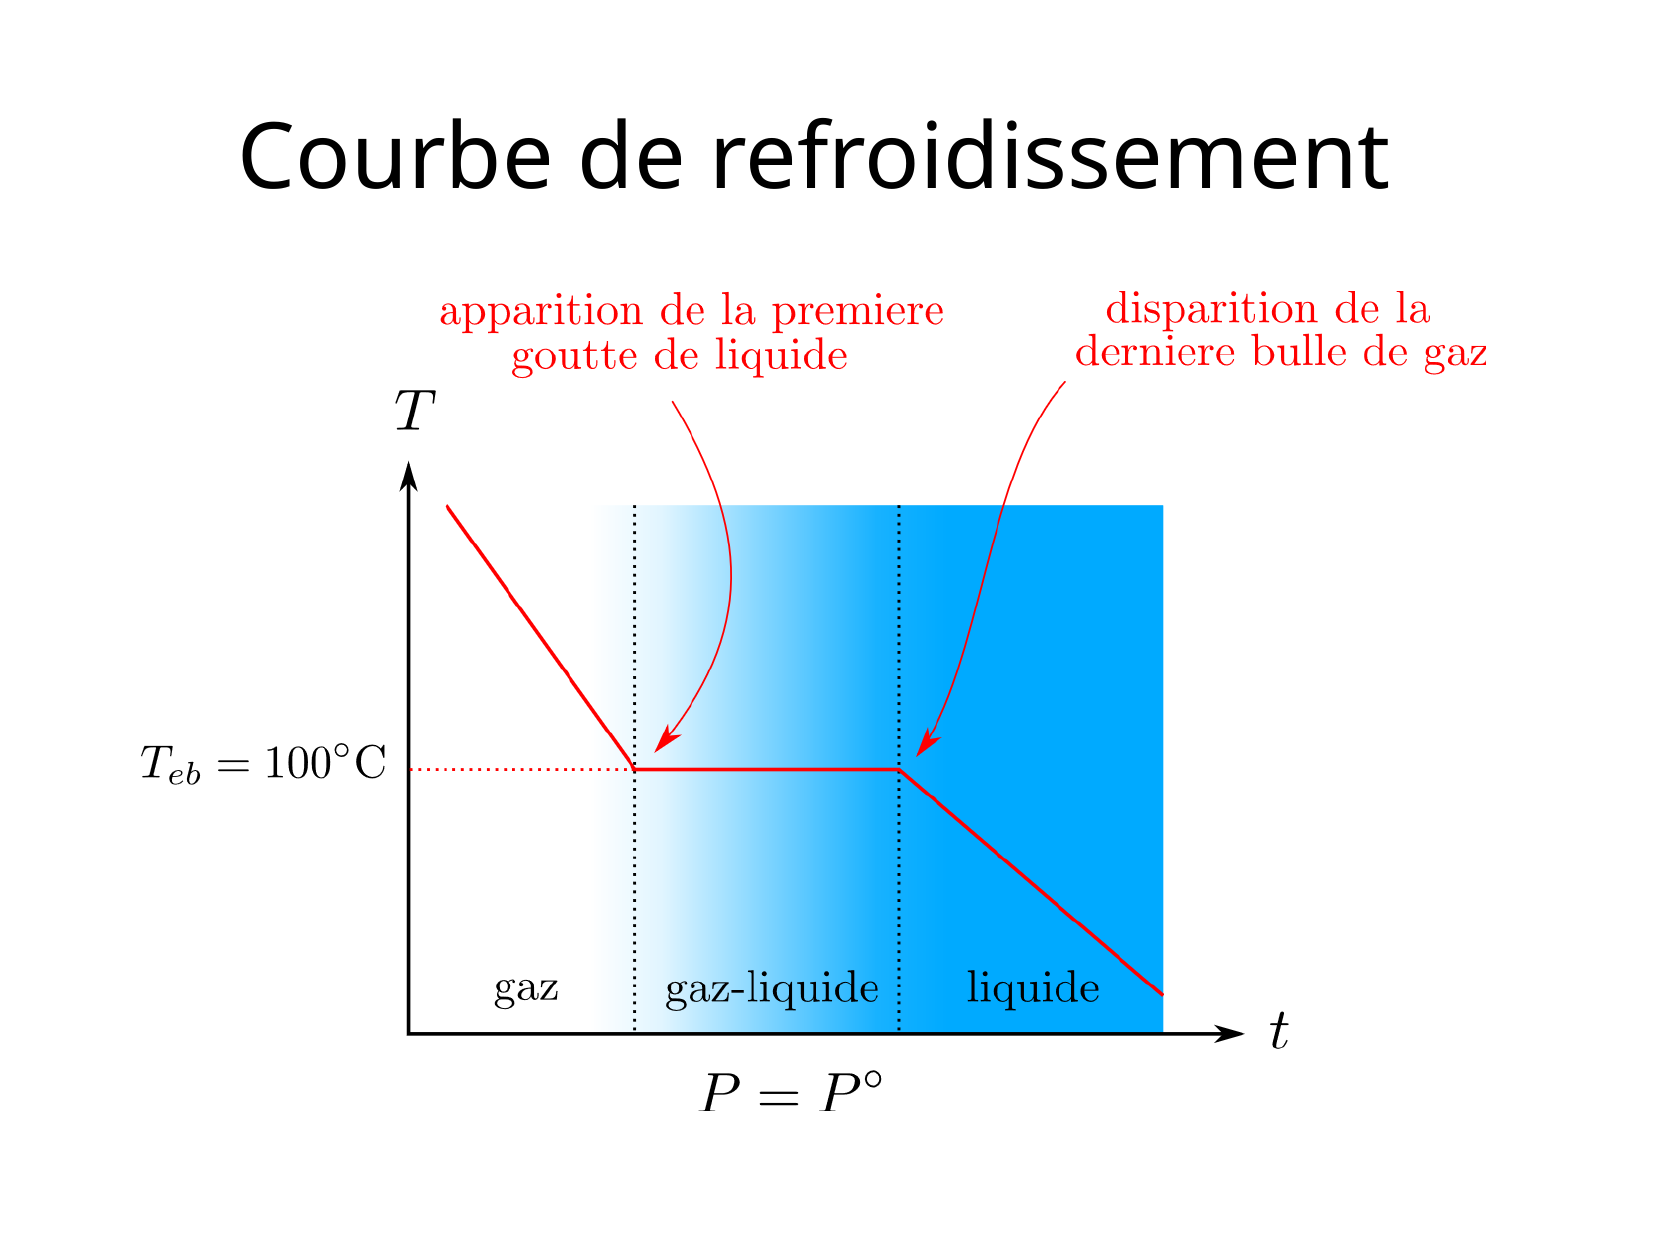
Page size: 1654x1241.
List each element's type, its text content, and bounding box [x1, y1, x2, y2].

title Courbe de refroidissement [82, 49, 1571, 257]
picture [141, 291, 1487, 1111]
